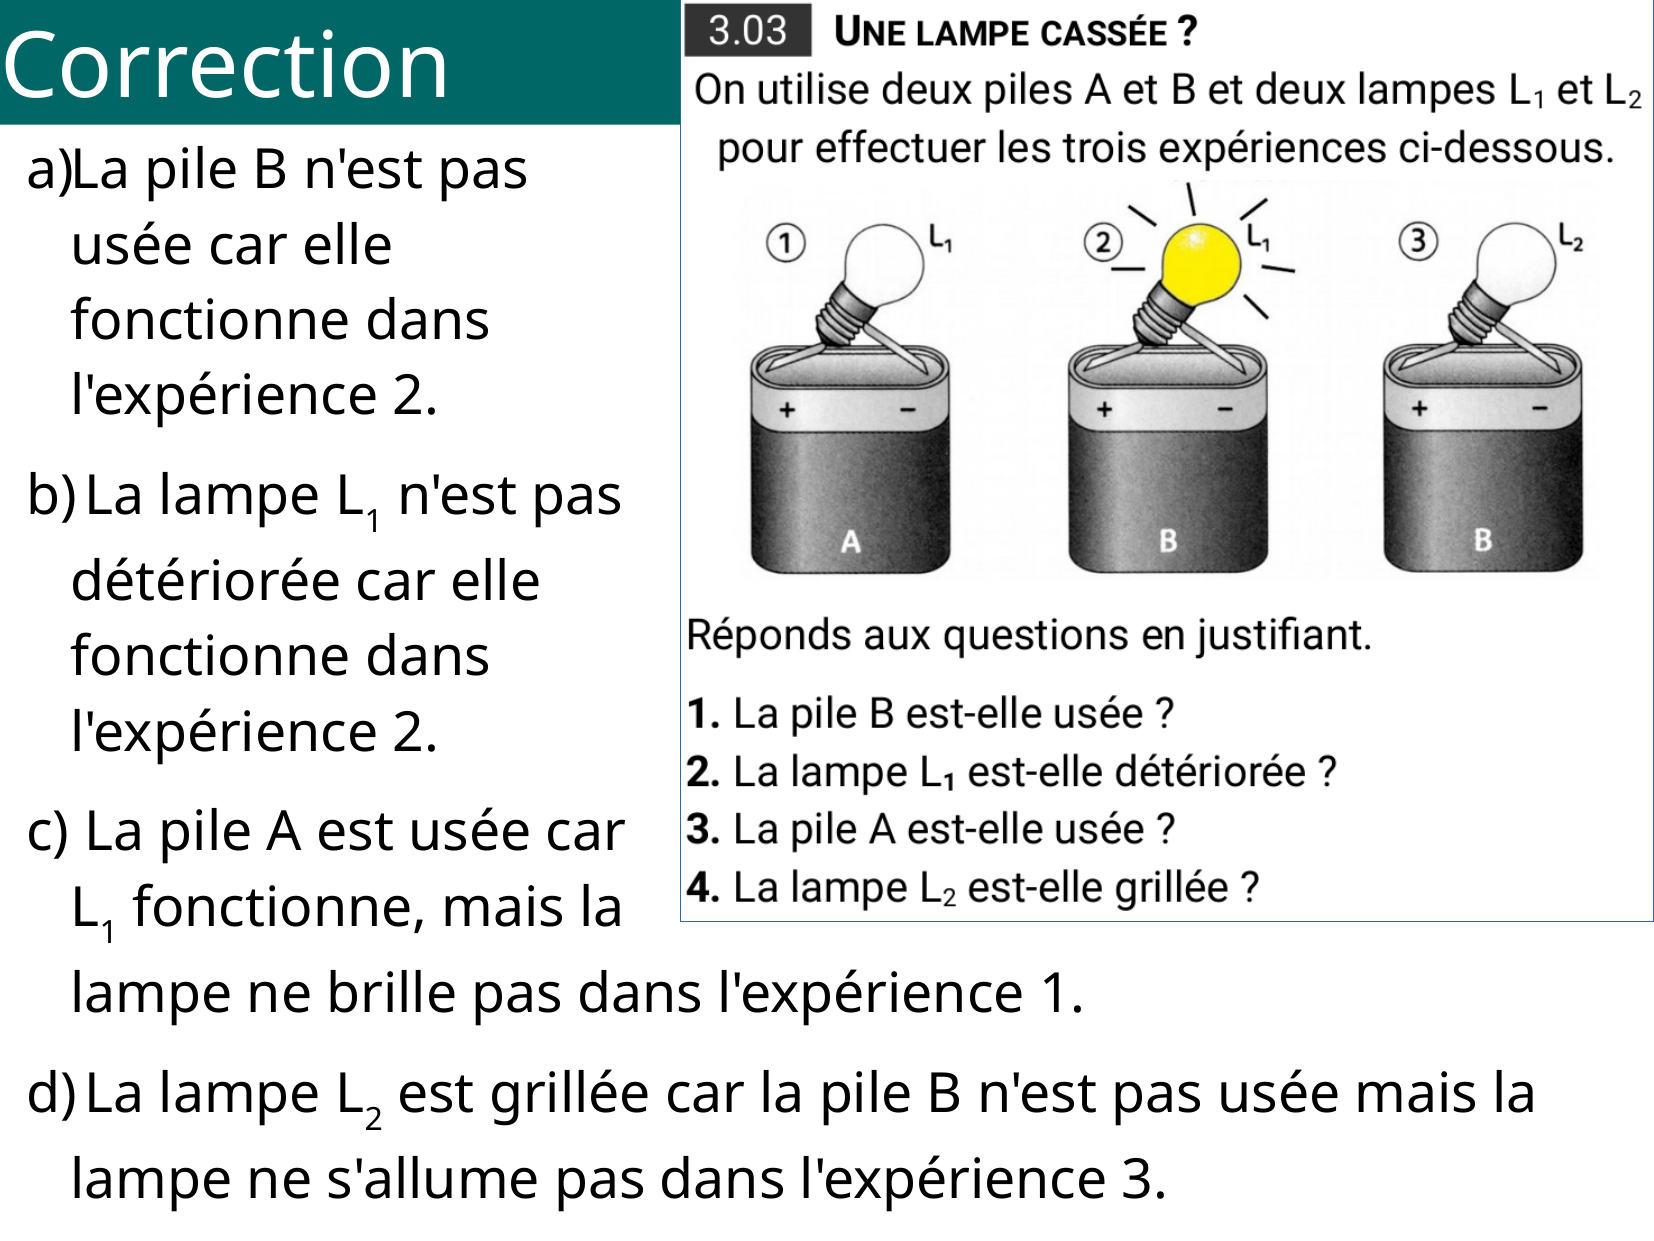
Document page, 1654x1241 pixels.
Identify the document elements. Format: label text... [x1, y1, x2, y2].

title Correction [0, 8, 680, 116]
list La pile B n'est pas usée car elle fonctionne dans l'expérience 2. La lampe L1 n'est pas détériorée car elle fonctionne dans l'expérience 2. La pile A est usée car L1 fonctionne, mais la lampe ne brille pas dans l'expérience 1. La lampe L2 est grillée car la pile B n'est pas usée mais la lampe ne s'allume pas dans l'expérience 3. [11, 129, 1642, 1229]
picture [680, 0, 1654, 922]
